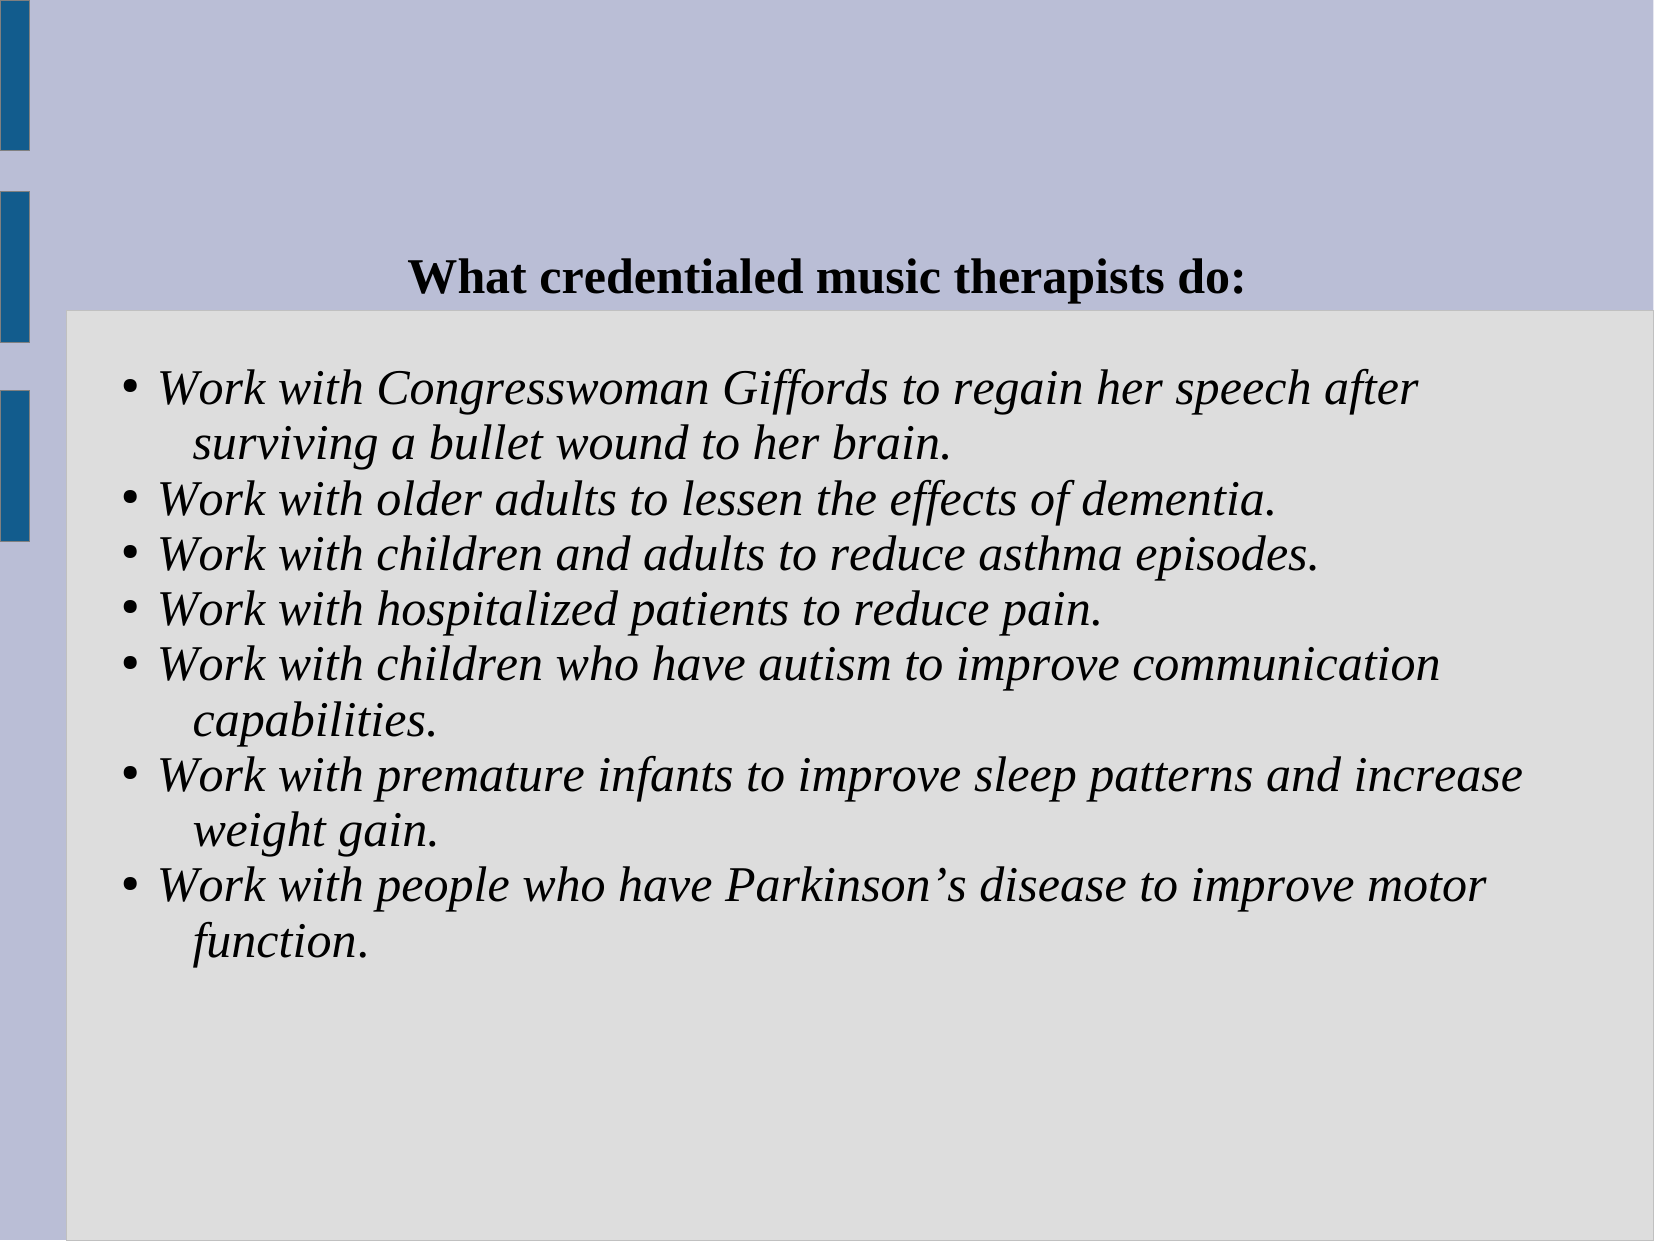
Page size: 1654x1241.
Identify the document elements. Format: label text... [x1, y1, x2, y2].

subtitle What credentialed music therapists do: Work with Congresswoman Giffords to regain her speech after surviving a bullet wound to her brain. Work with older adults to lessen the effects of dementia. Work with children and adults to reduce asthma episodes. Work with hospitalized patients to reduce pain. Work with children who have autism to improve communication capabilities. Work with premature infants to improve sleep patterns and increase weight gain. Work with people who have Parkinson’s disease to improve motor function. [121, 91, 1534, 1126]
